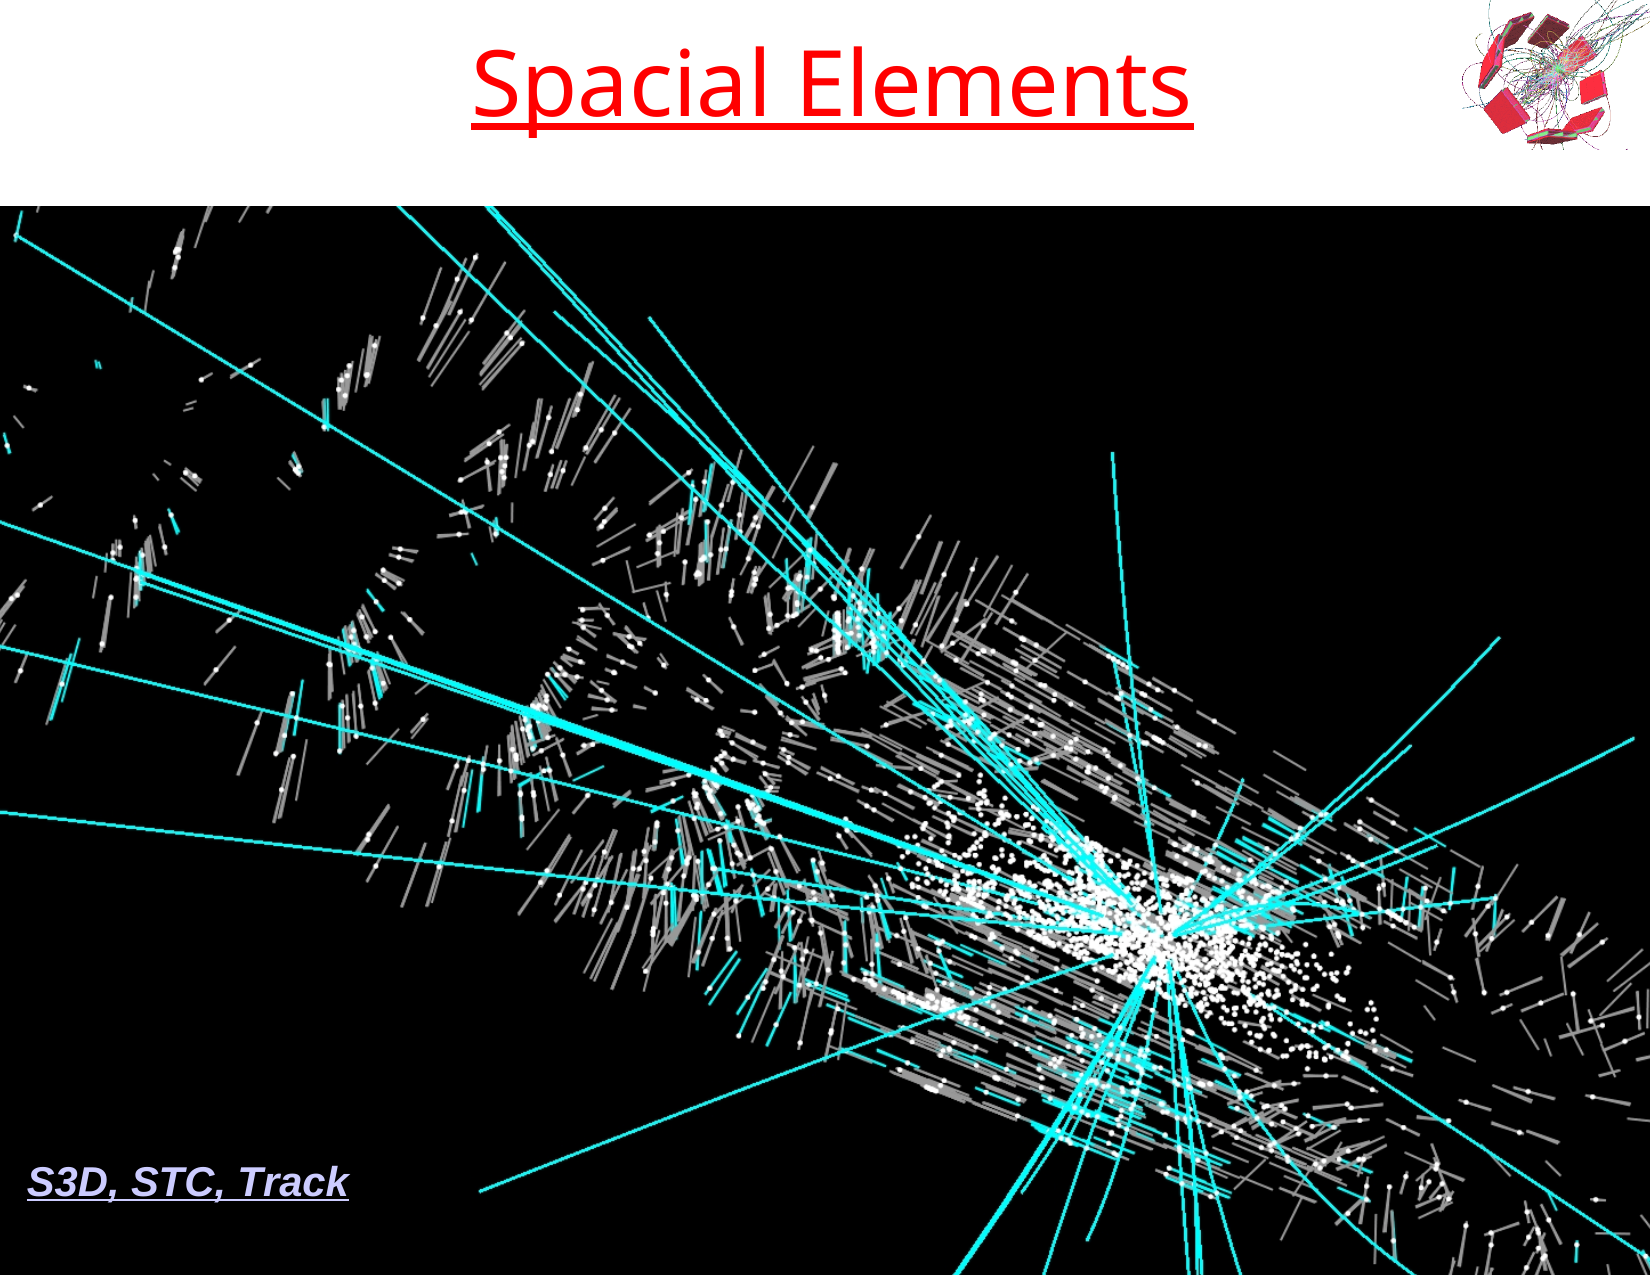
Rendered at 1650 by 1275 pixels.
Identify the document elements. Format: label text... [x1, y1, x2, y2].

text_box S3D, STC, Track [12, 1151, 642, 1220]
title Spacial Elements [90, 0, 1576, 188]
picture [1462, 0, 1650, 151]
picture [0, 206, 1650, 1275]
